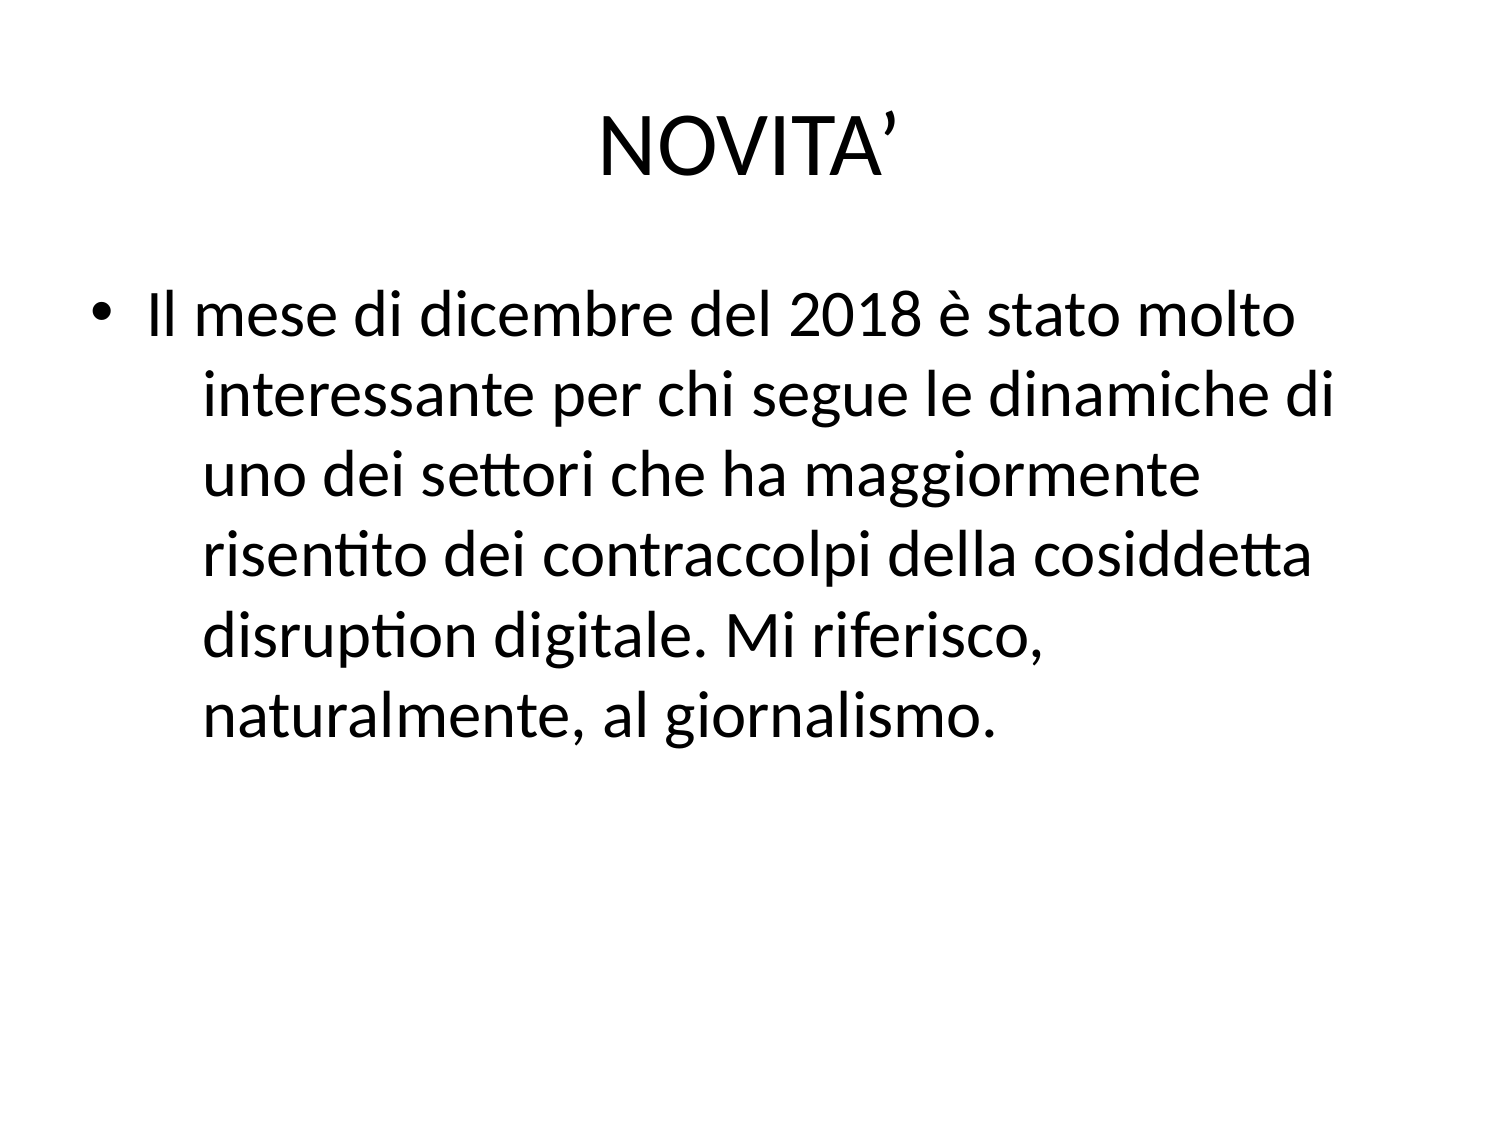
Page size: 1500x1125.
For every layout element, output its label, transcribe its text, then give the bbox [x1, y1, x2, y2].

title NOVITA’ [75, 45, 1426, 233]
list Il mese di dicembre del 2018 è stato molto interessante per chi segue le dinamiche di uno dei settori che ha maggiormente risentito dei contraccolpi della cosiddetta disruption digitale. Mi riferisco, naturalmente, al giornalismo. [75, 262, 1426, 1005]
